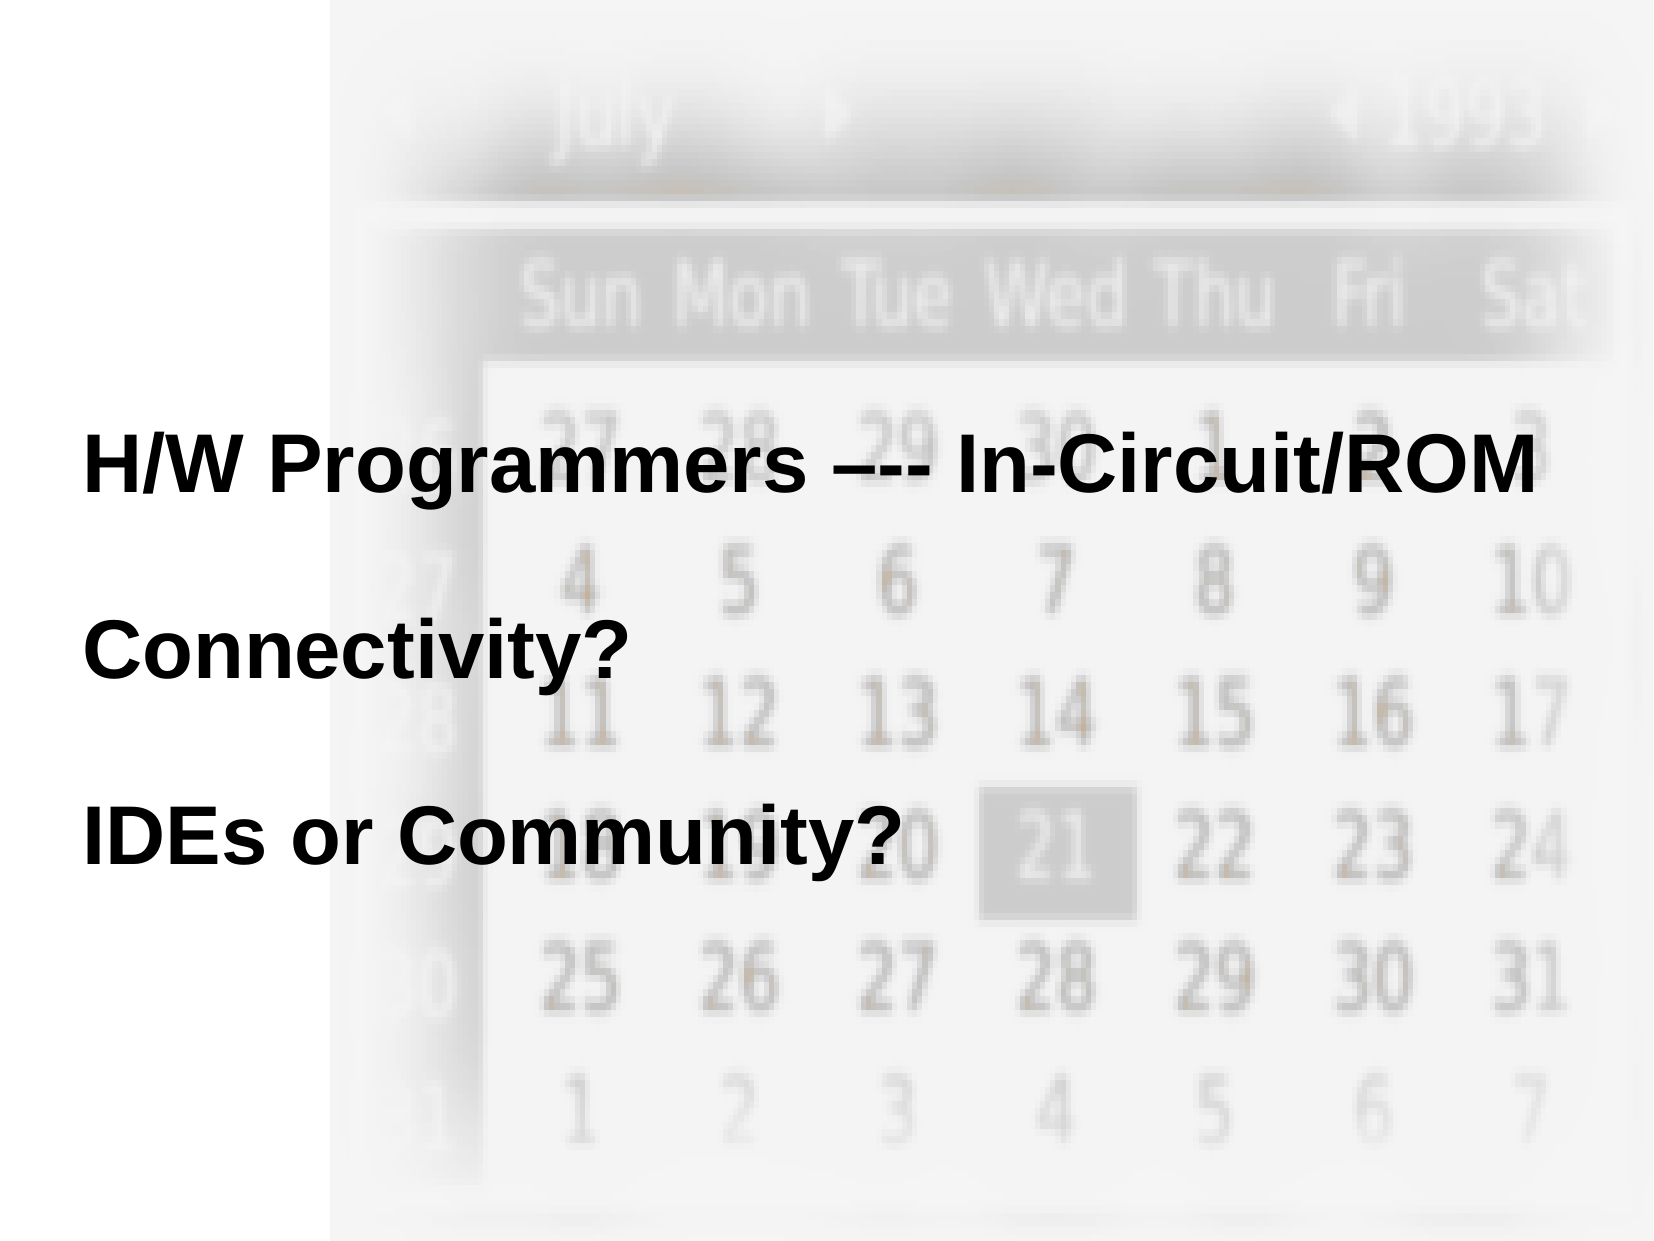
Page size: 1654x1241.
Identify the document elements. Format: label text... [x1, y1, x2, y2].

subtitle H/W Programmers –-- In-Circuit/ROM Connectivity? IDEs or Community? [82, 290, 1571, 1010]
picture [330, 0, 1654, 1241]
